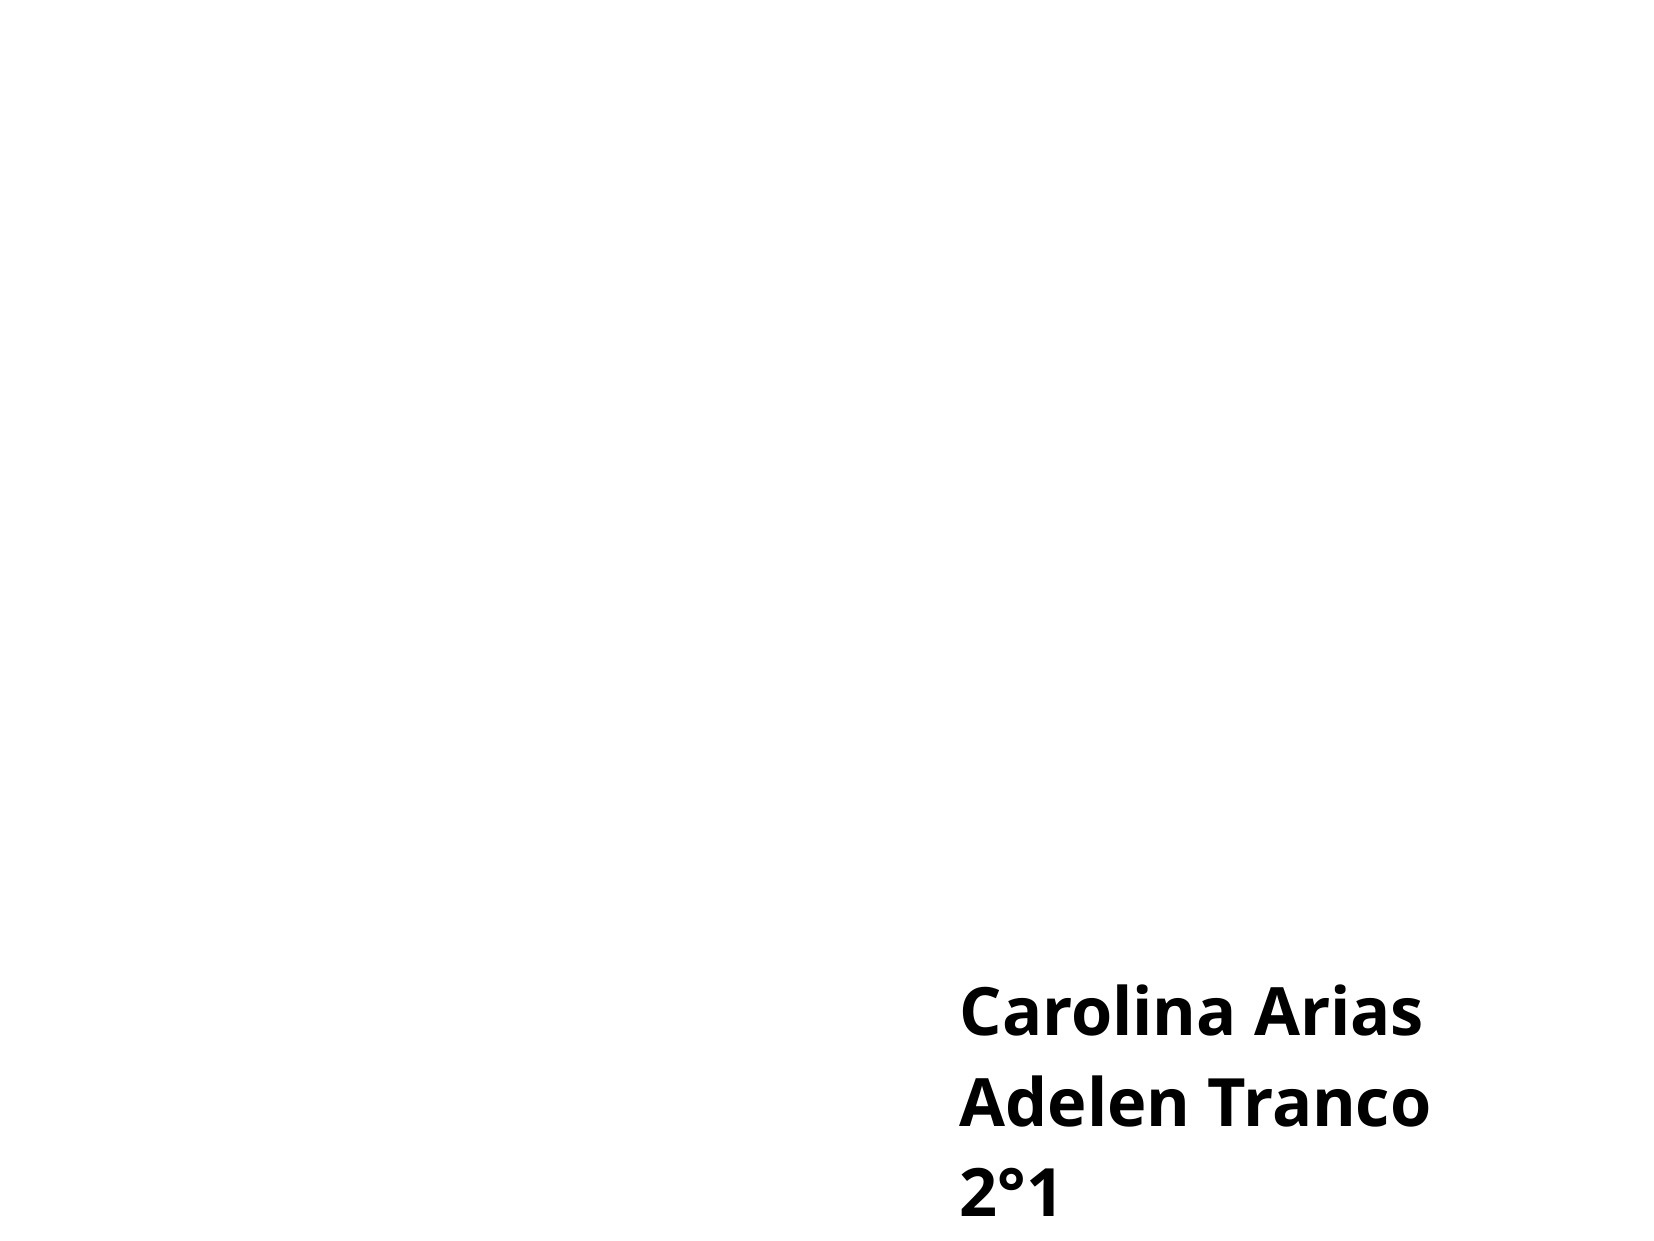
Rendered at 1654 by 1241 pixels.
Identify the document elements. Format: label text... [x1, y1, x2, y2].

text_box Carolina Arias Adelen Tranco 2°1 [944, 956, 1607, 1229]
